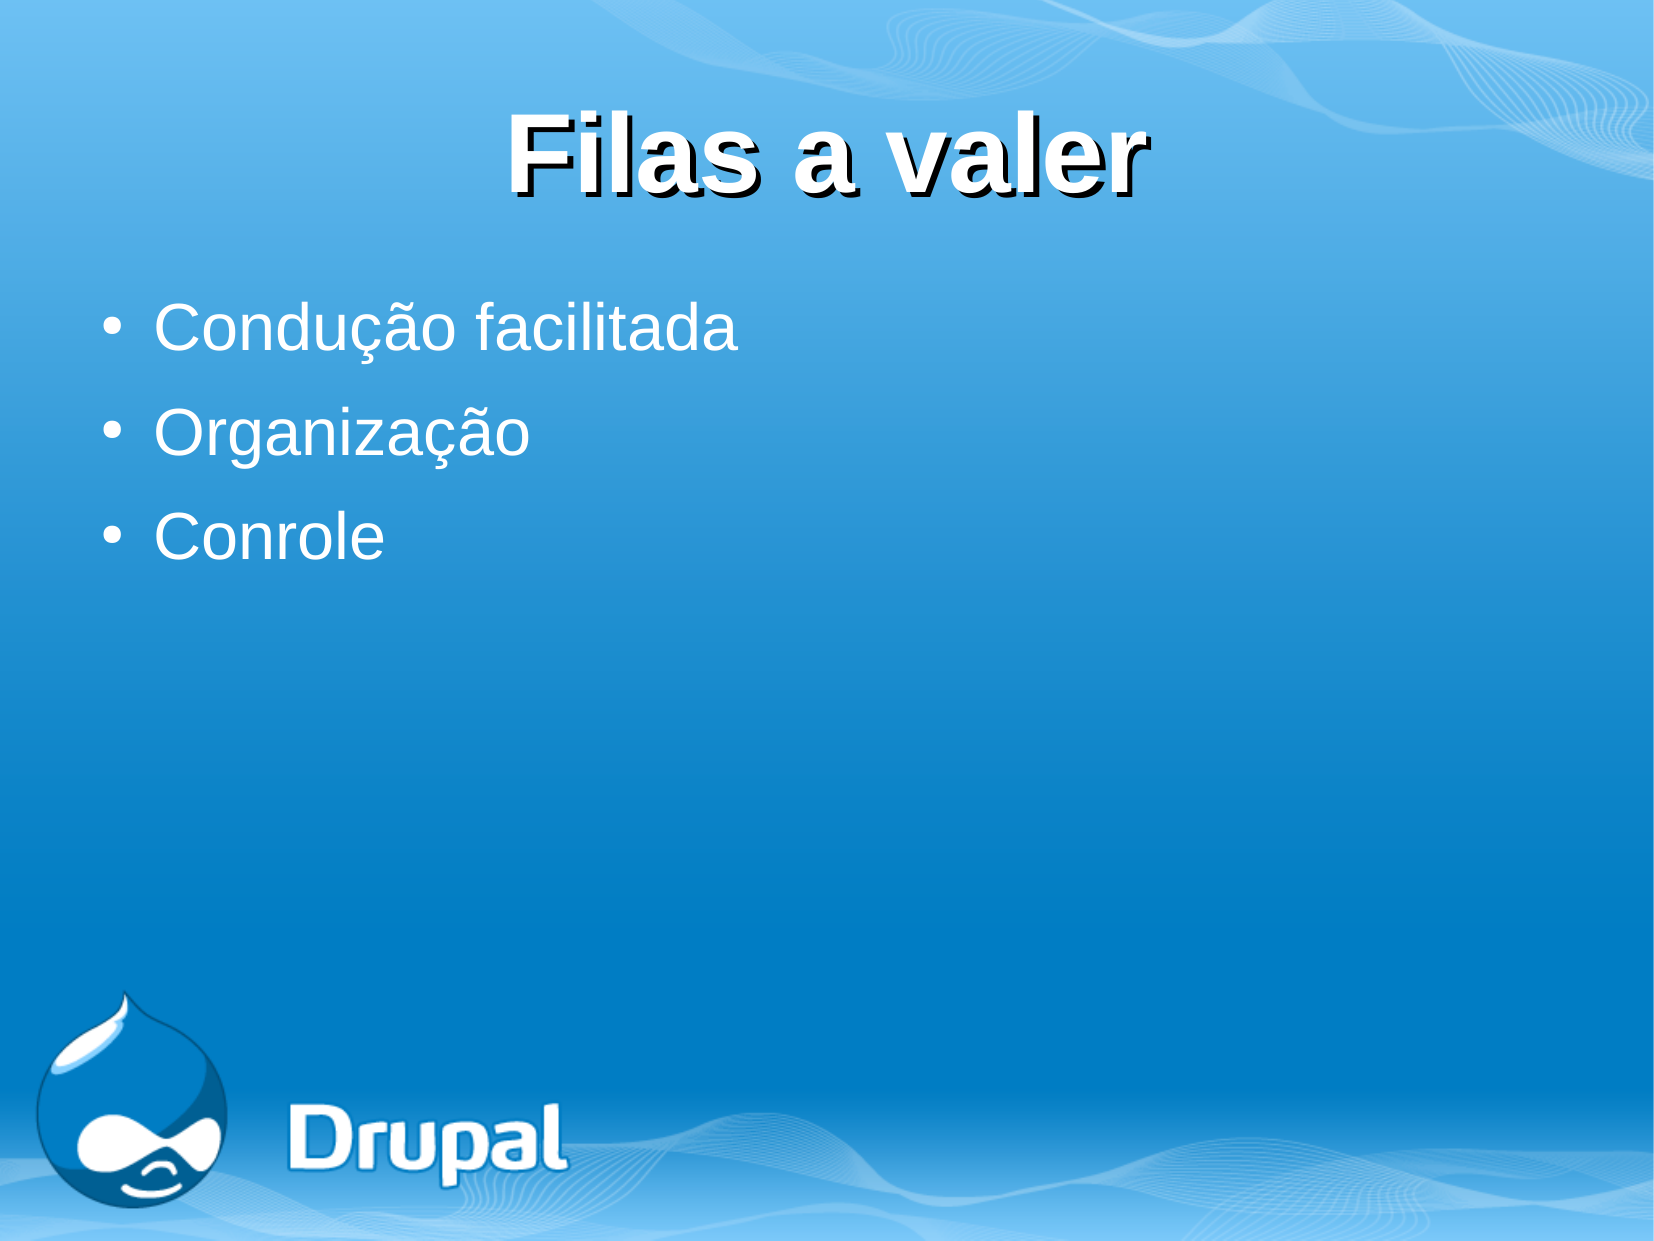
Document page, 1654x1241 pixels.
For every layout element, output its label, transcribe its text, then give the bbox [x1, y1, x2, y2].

list Condução facilitada Organização Conrole [82, 290, 1571, 1109]
title Filas a valer [82, 49, 1571, 257]
picture [0, 0, 1654, 1241]
